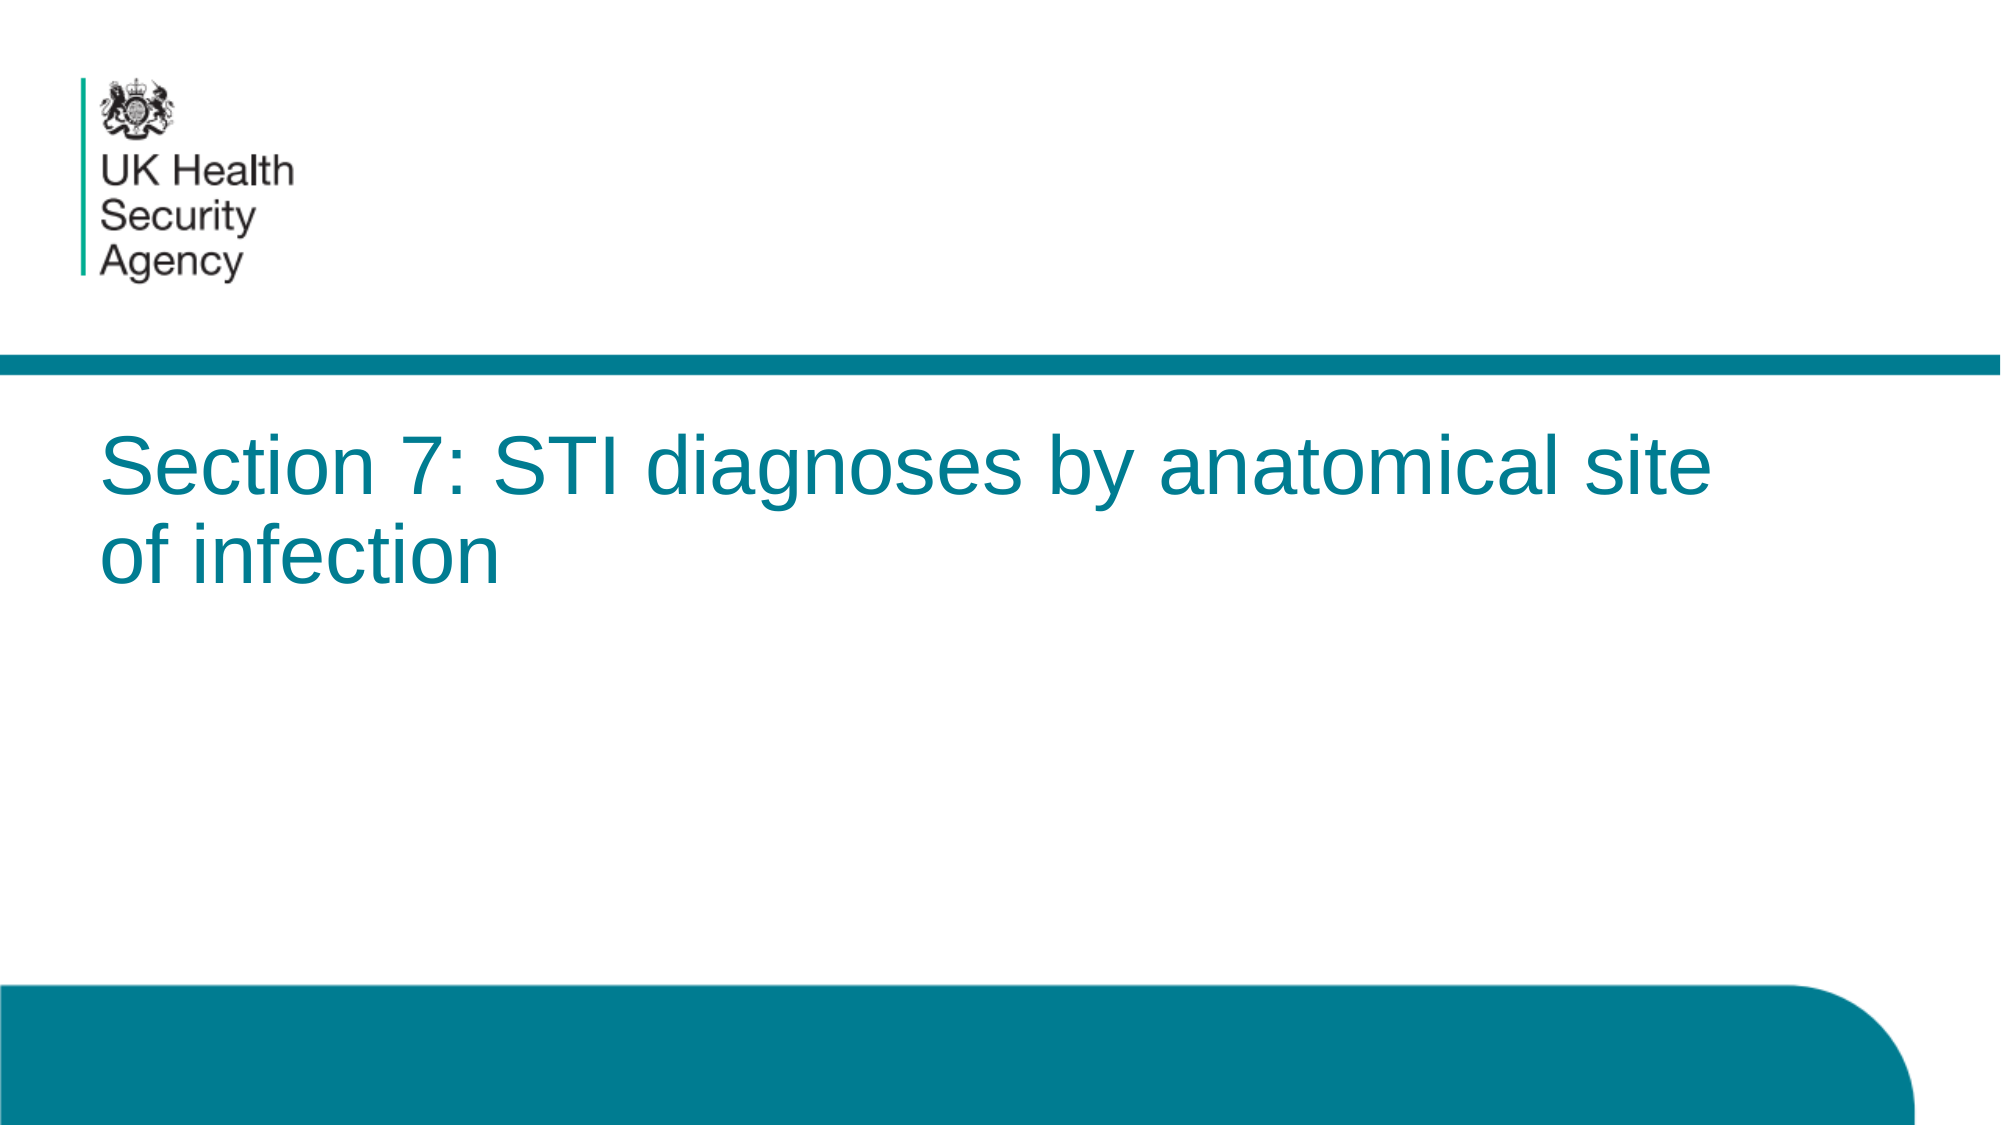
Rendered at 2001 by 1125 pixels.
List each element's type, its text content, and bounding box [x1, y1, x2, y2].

title Section 7: STI diagnoses by anatomical site of infection [84, 414, 1804, 807]
